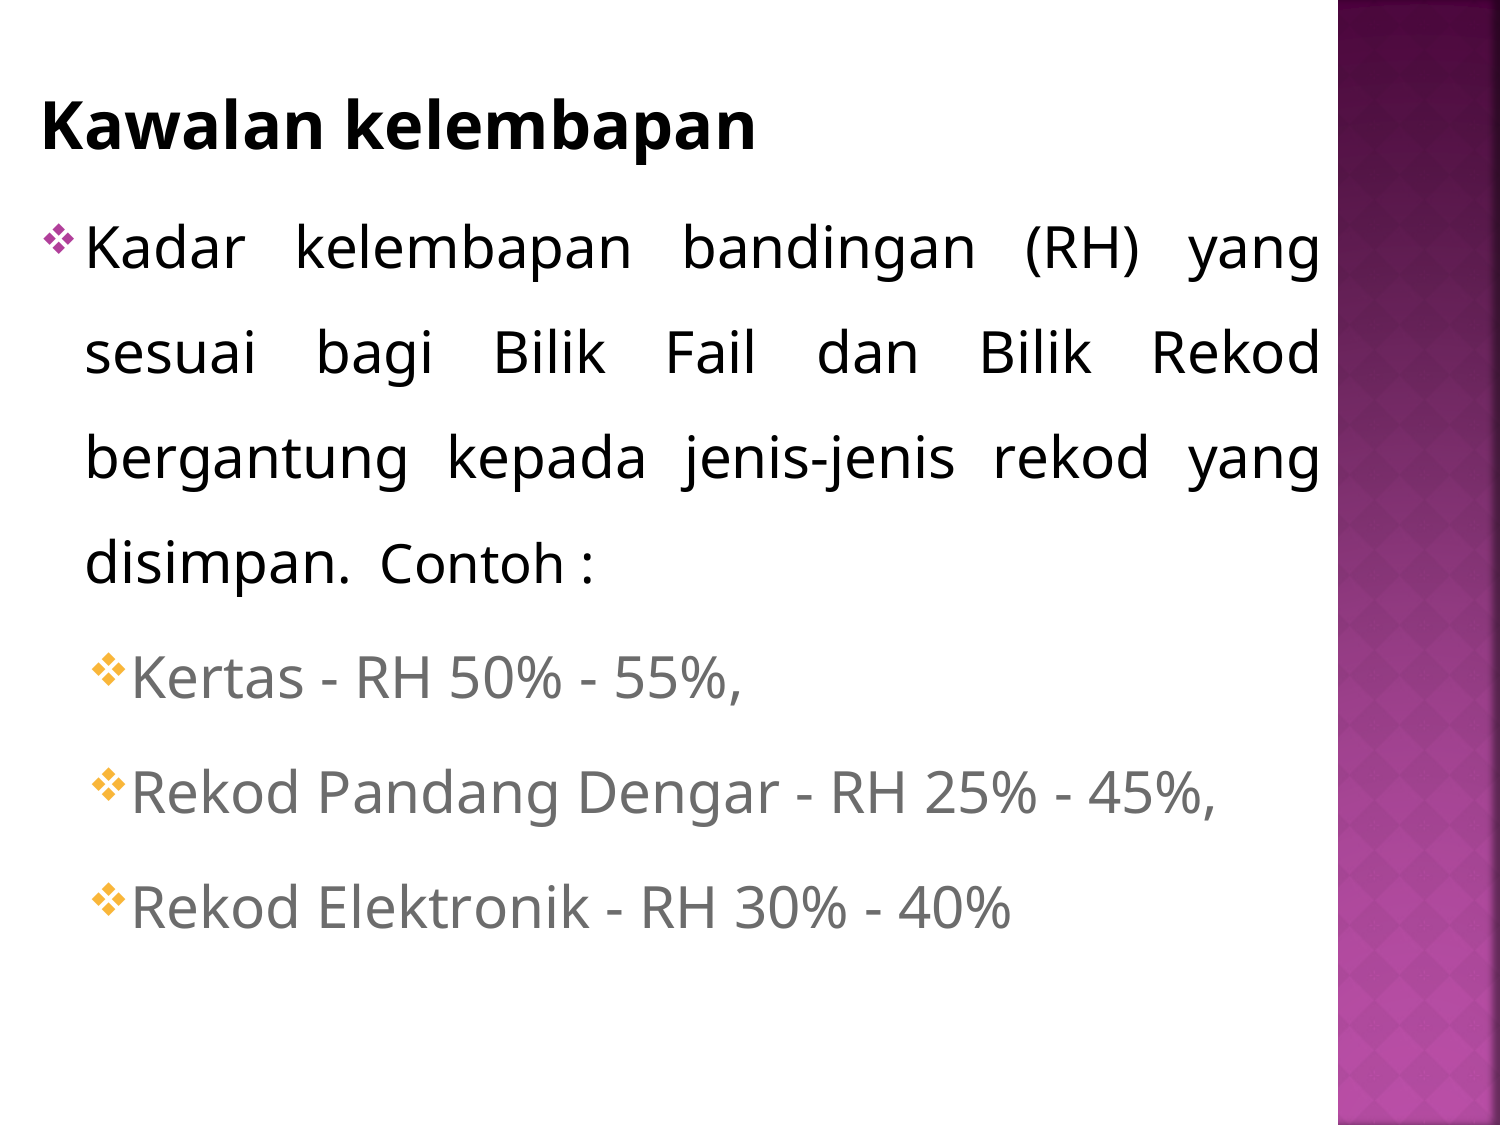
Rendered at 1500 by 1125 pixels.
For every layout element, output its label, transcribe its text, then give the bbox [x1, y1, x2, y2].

picture [1338, 0, 1500, 1125]
list Kawalan kelembapan Kadar kelembapan bandingan (RH) yang sesuai bagi Bilik Fail dan Bilik Rekod bergantung kepada jenis-jenis rekod yang disimpan. Contoh : Kertas - RH 50% - 55%, Rekod Pandang Dengar - RH 25% - 45%, Rekod Elektronik - RH 30% - 40% [24, 74, 1338, 948]
